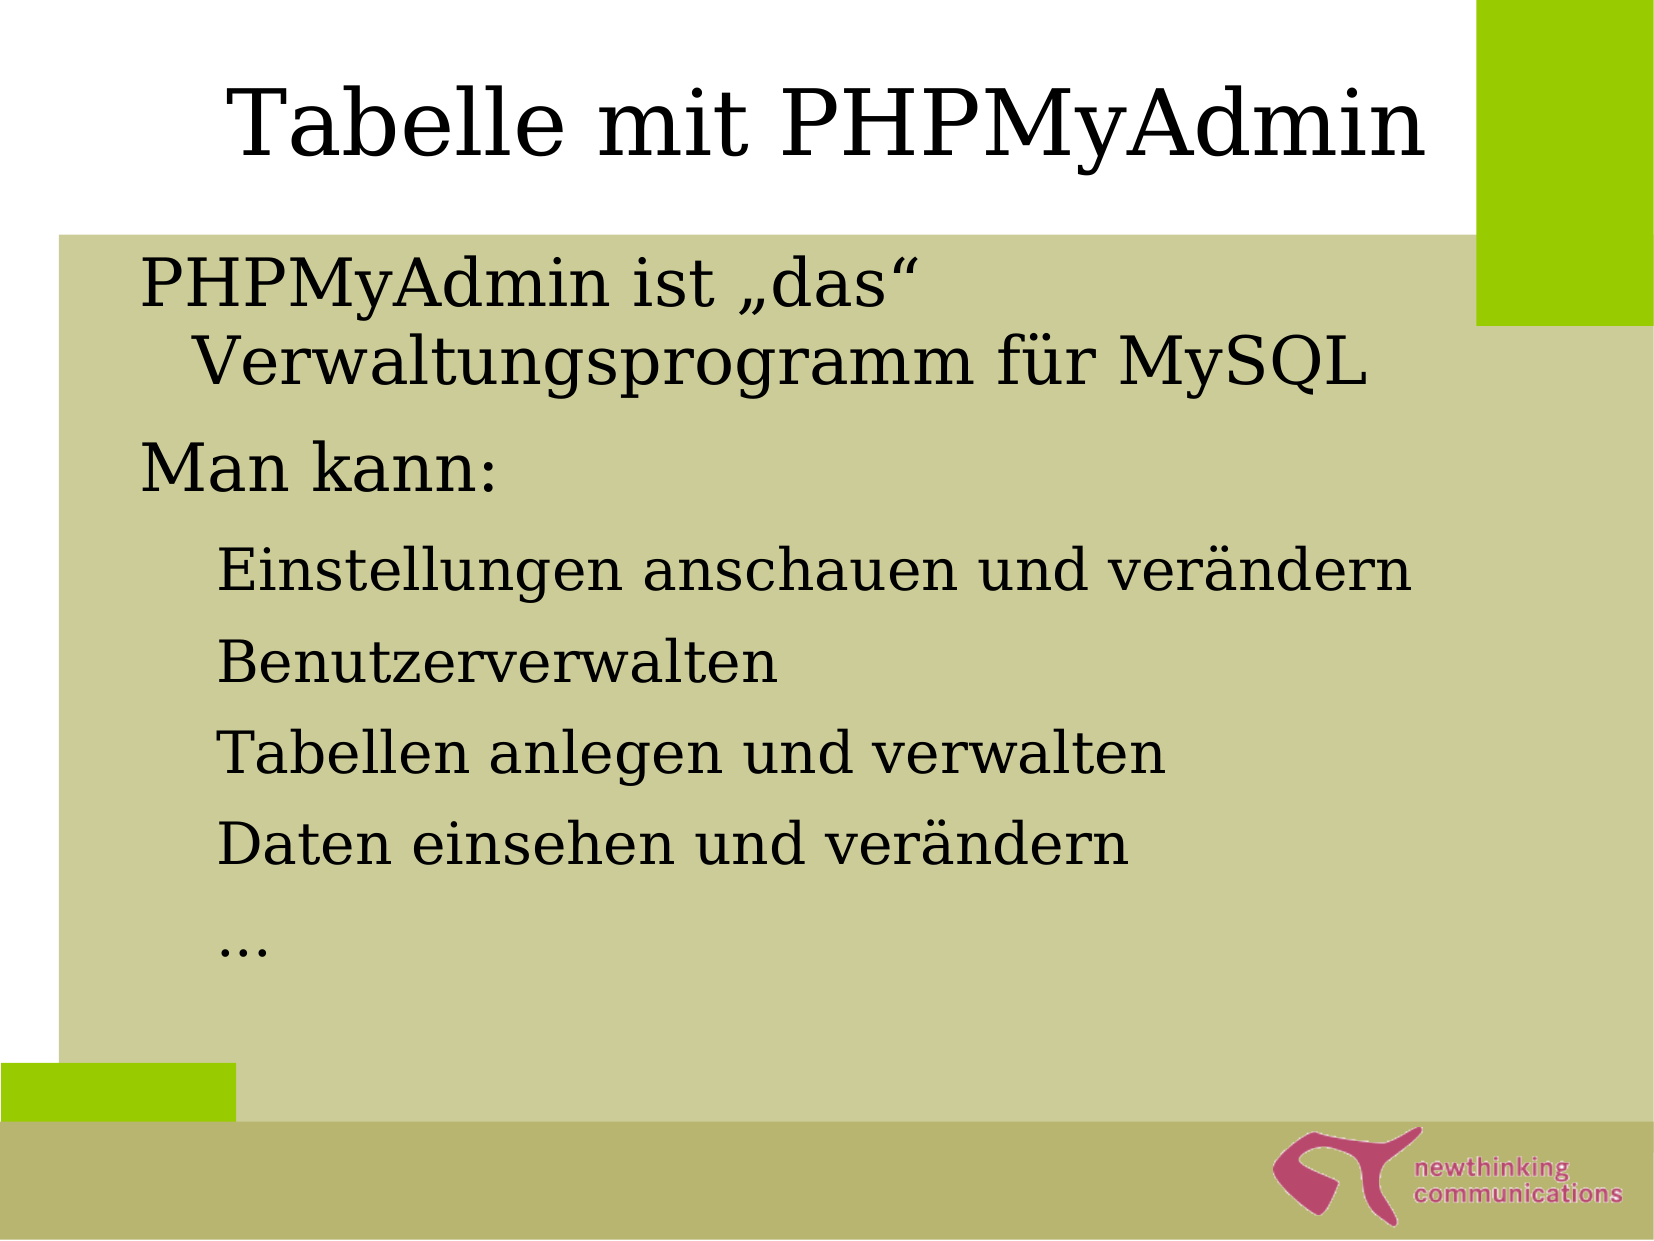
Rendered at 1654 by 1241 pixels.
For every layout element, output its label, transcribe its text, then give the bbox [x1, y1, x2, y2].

title Tabelle mit PHPMyAdmin [121, 20, 1534, 228]
picture [1273, 1127, 1641, 1241]
list PHPMyAdmin ist „das“ Verwaltungsprogramm für MySQL Man kann: Einstellungen anschauen und verändern Benutzerverwalten Tabellen anlegen und verwalten Daten einsehen und verändern ... [121, 244, 1534, 1026]
